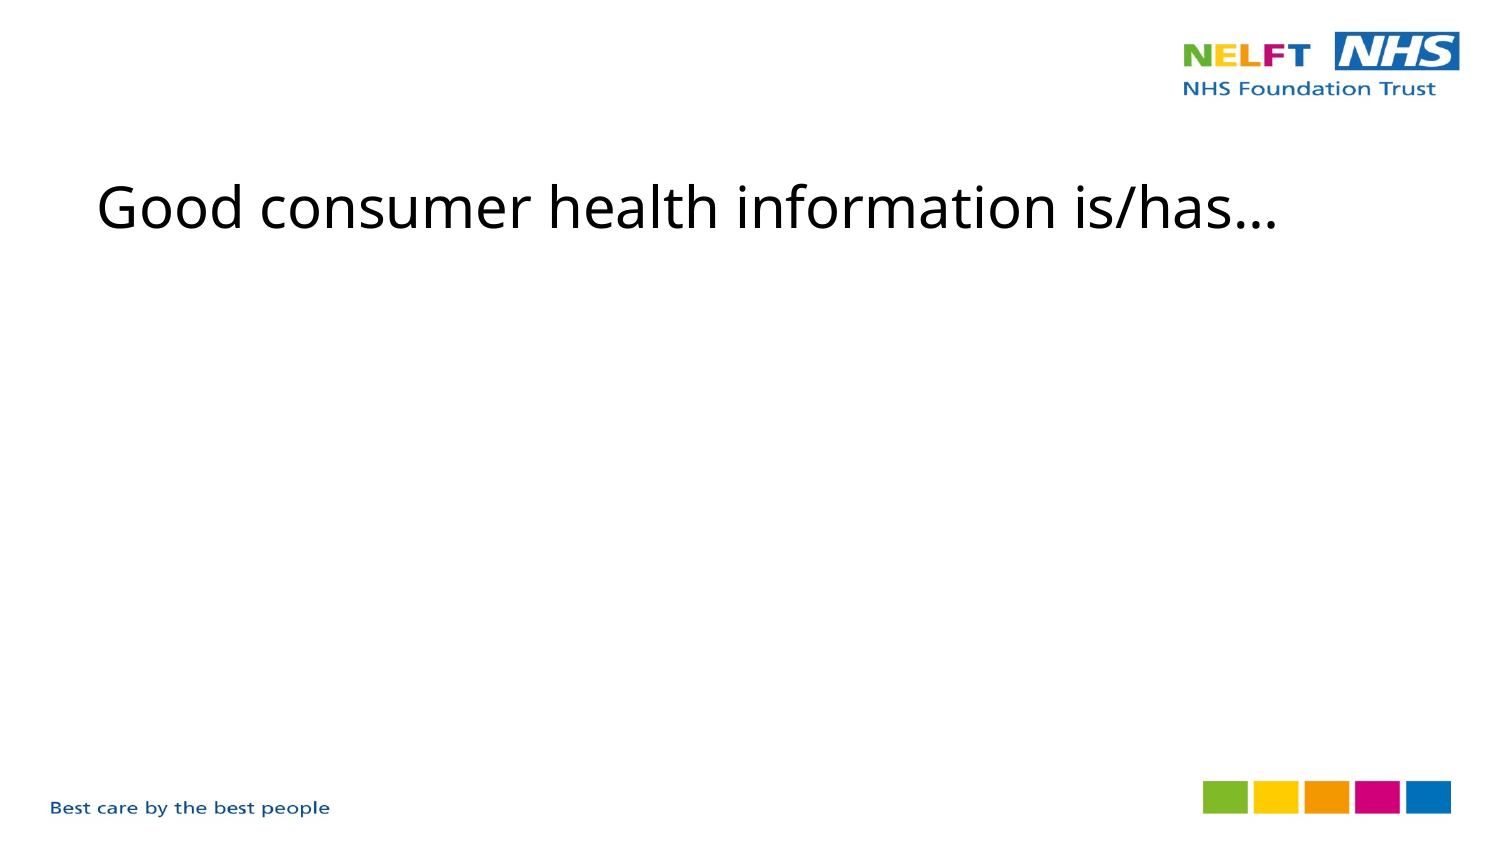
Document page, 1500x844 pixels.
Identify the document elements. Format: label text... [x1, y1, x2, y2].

title Good consumer health information is/has… [81, 162, 1322, 263]
